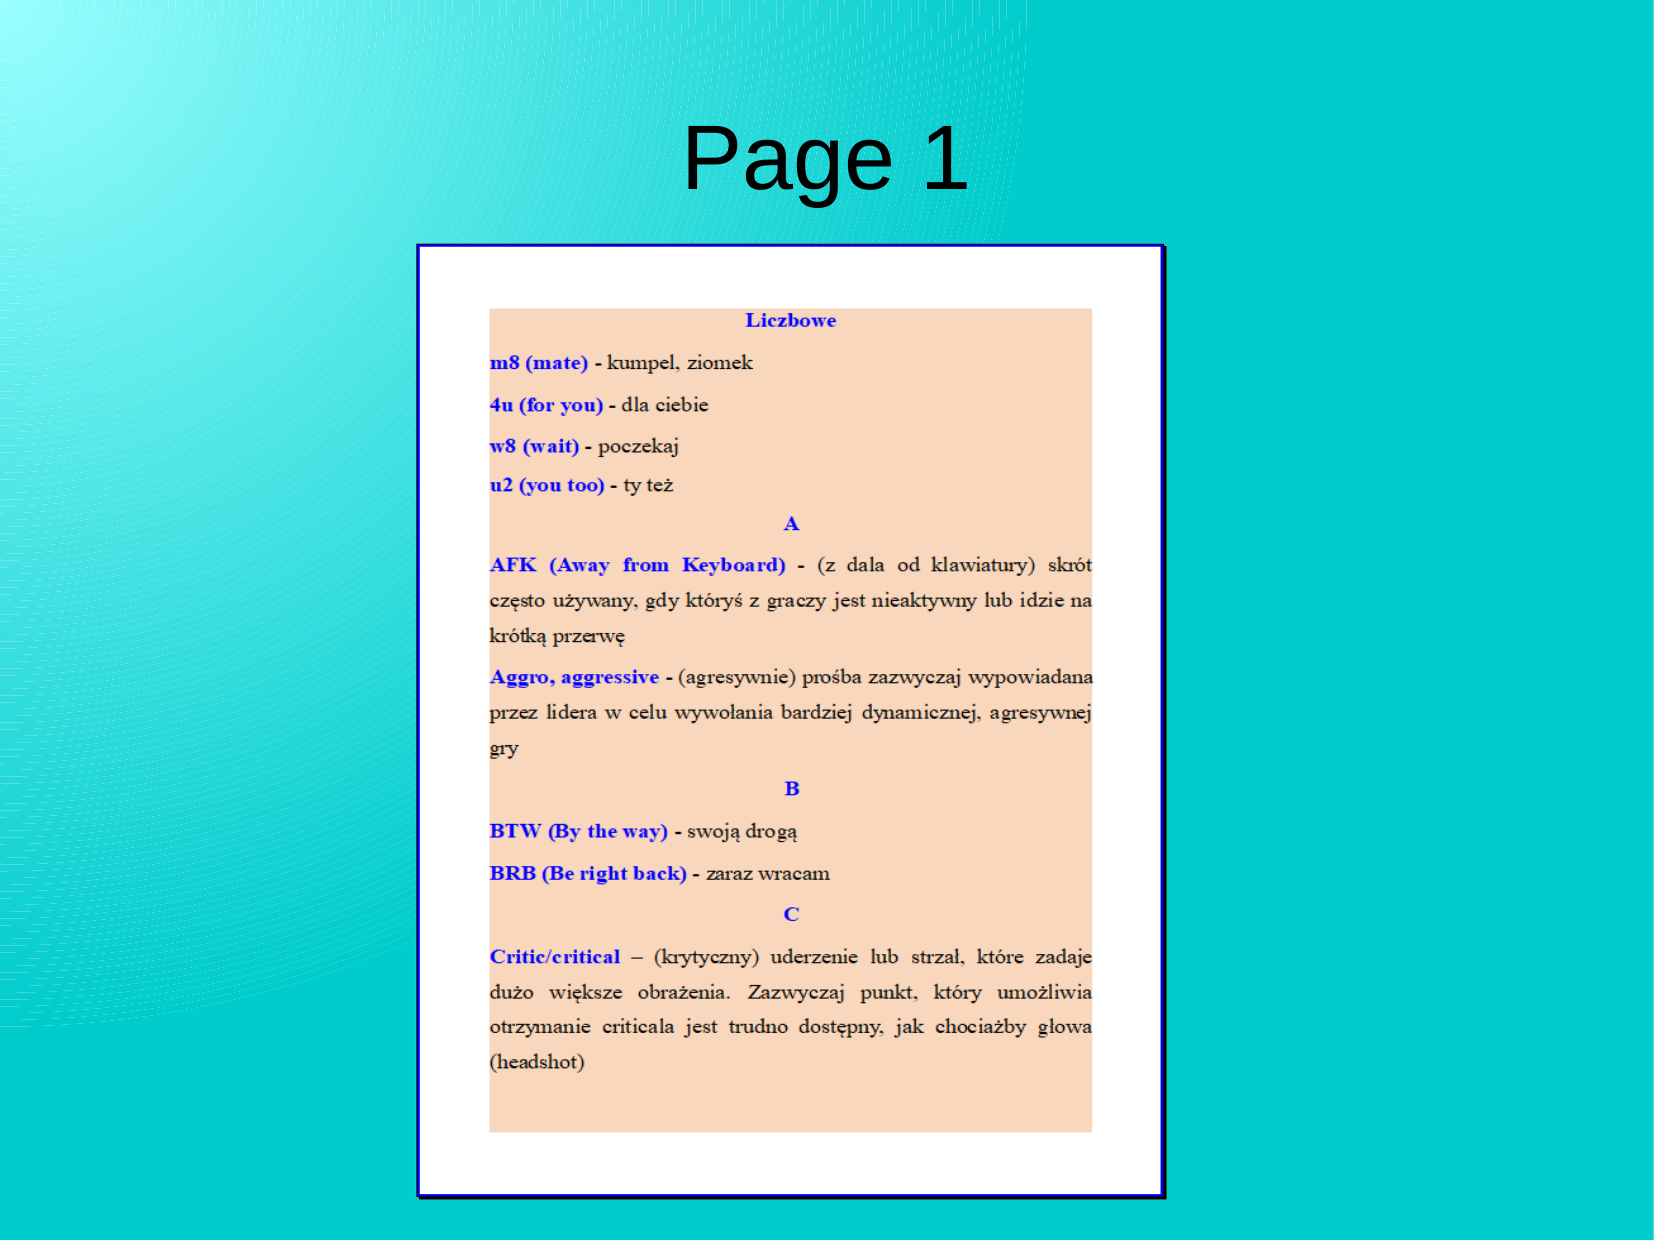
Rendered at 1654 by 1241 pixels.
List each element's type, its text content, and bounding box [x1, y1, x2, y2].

title Page 1 [82, 49, 1571, 257]
picture [401, 224, 1205, 1217]
